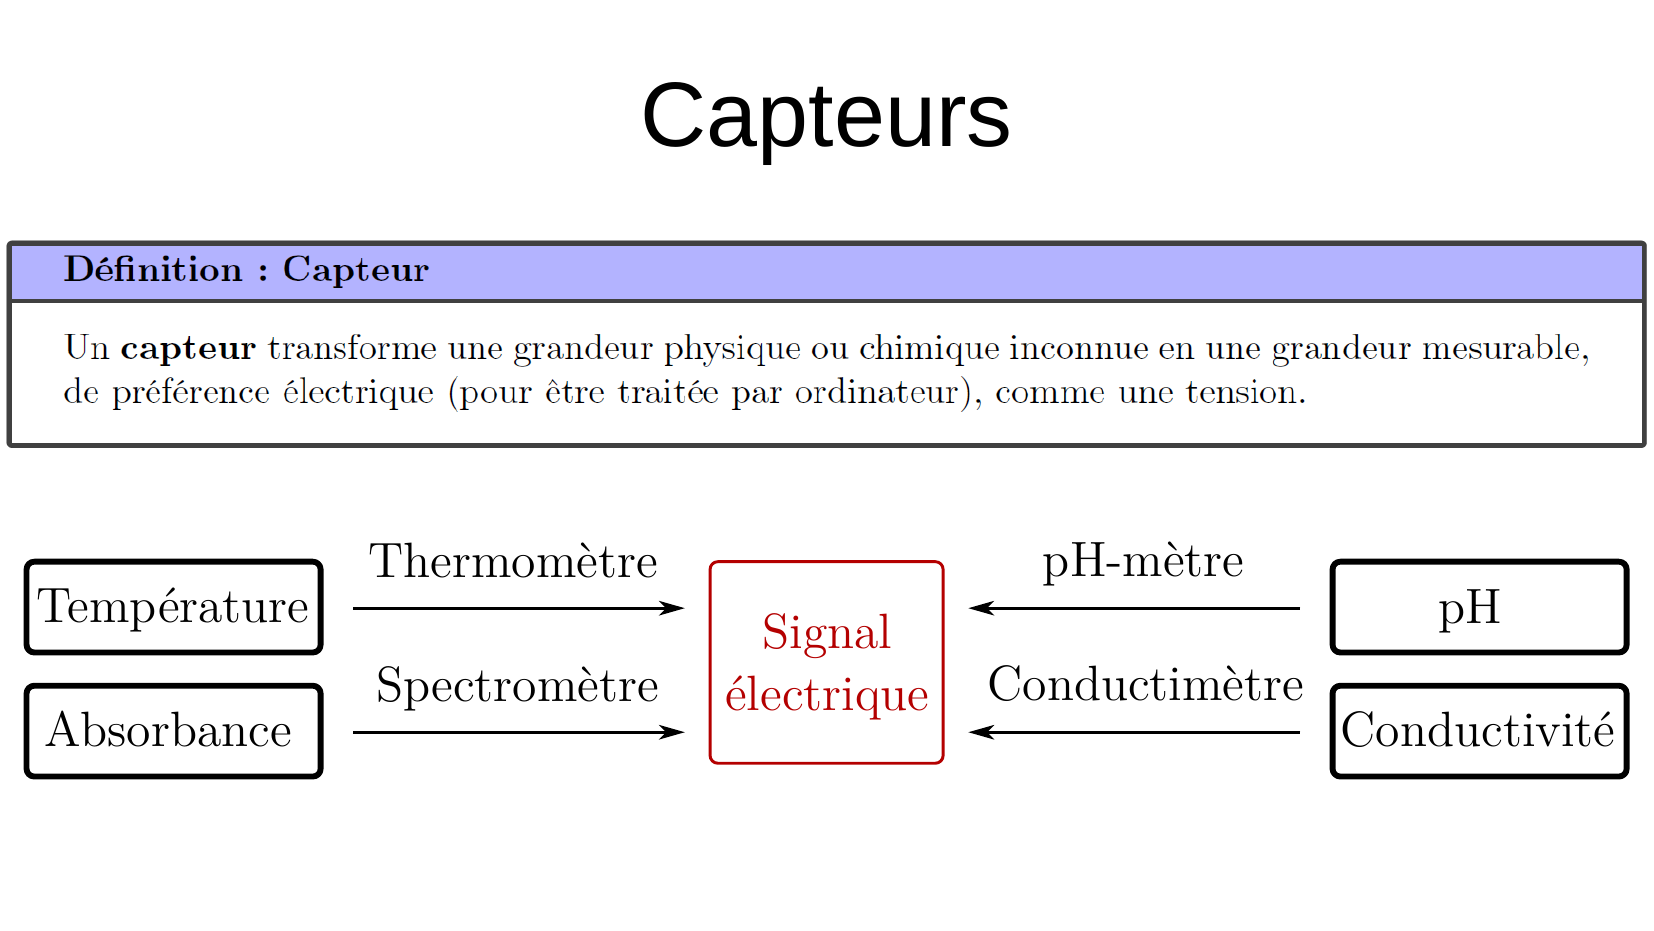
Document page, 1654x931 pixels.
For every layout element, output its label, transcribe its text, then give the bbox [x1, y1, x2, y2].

picture [0, 236, 1654, 452]
picture [23, 541, 1630, 780]
title Capteurs [82, 37, 1571, 193]
